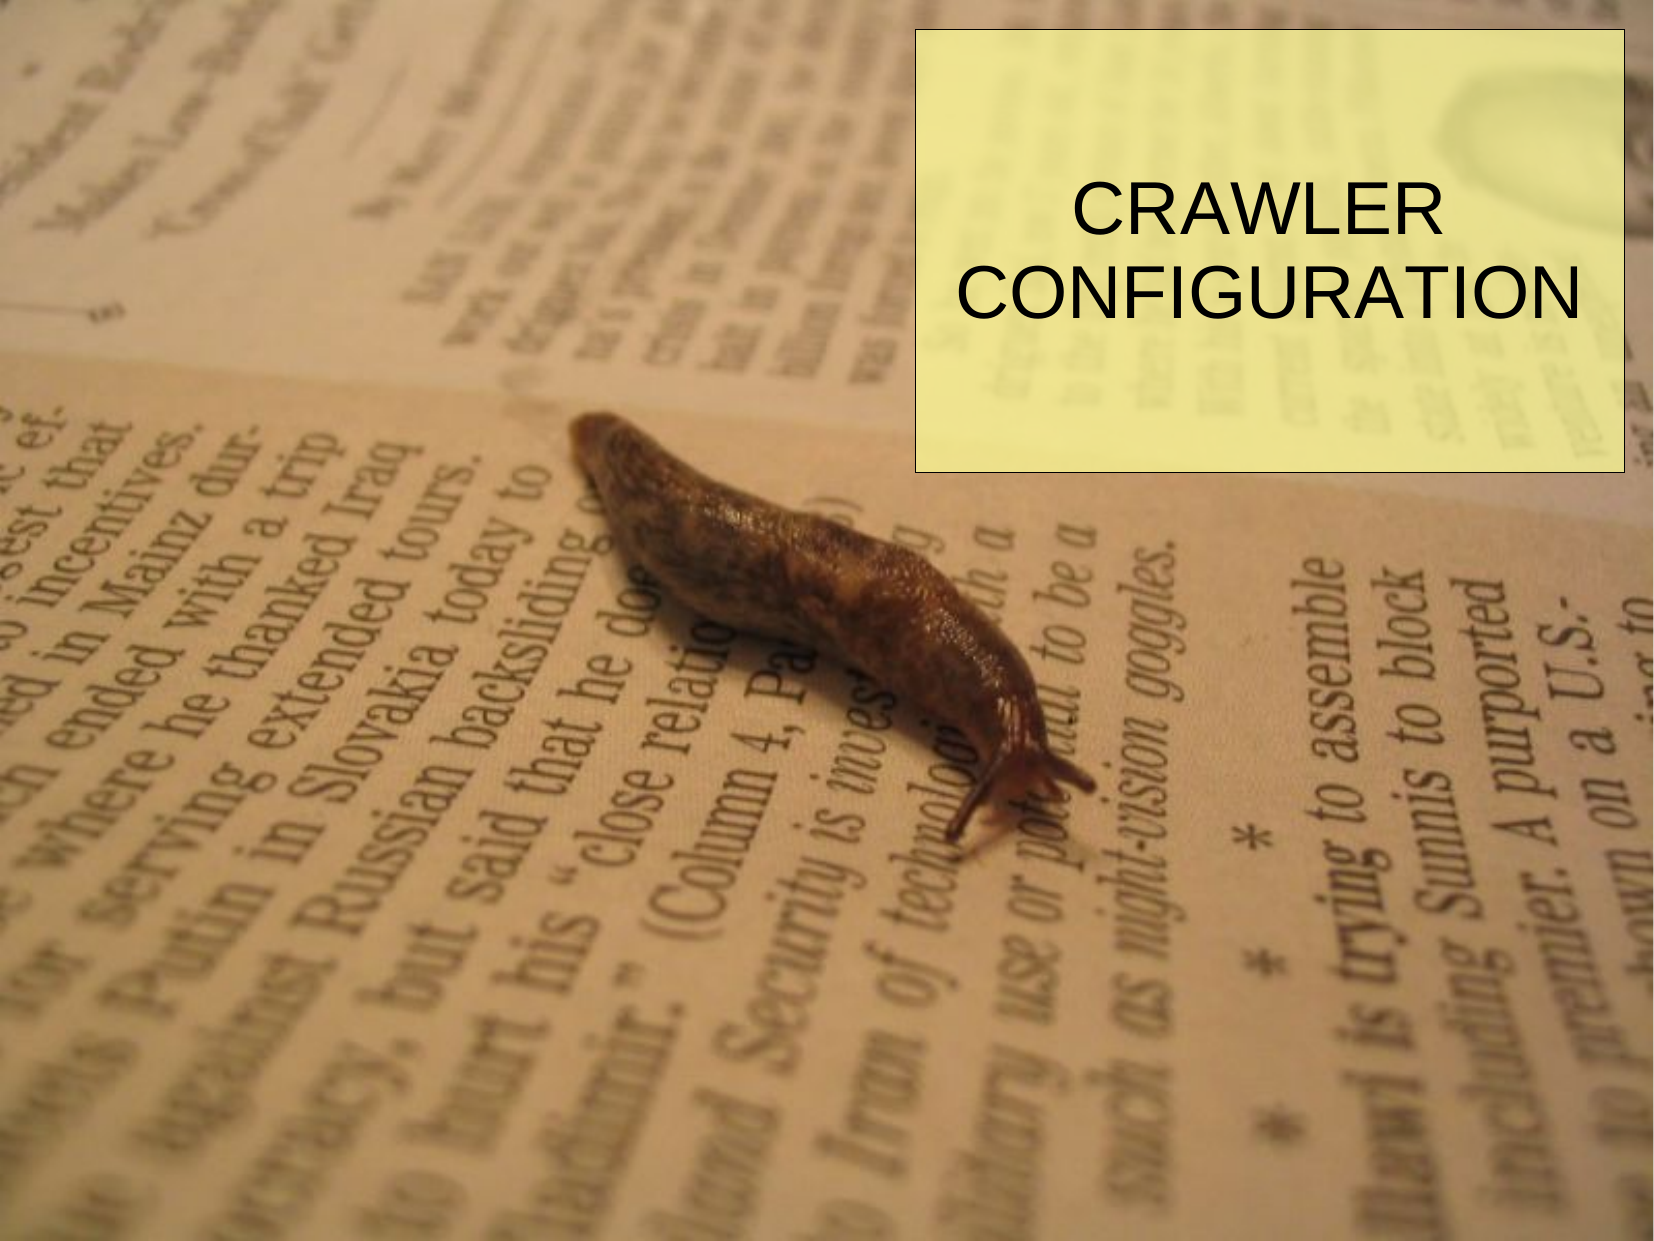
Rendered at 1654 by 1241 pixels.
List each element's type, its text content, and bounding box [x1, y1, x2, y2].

text_box CRAWLER CONFIGURATION [915, 29, 1625, 473]
picture [0, 0, 1654, 1241]
